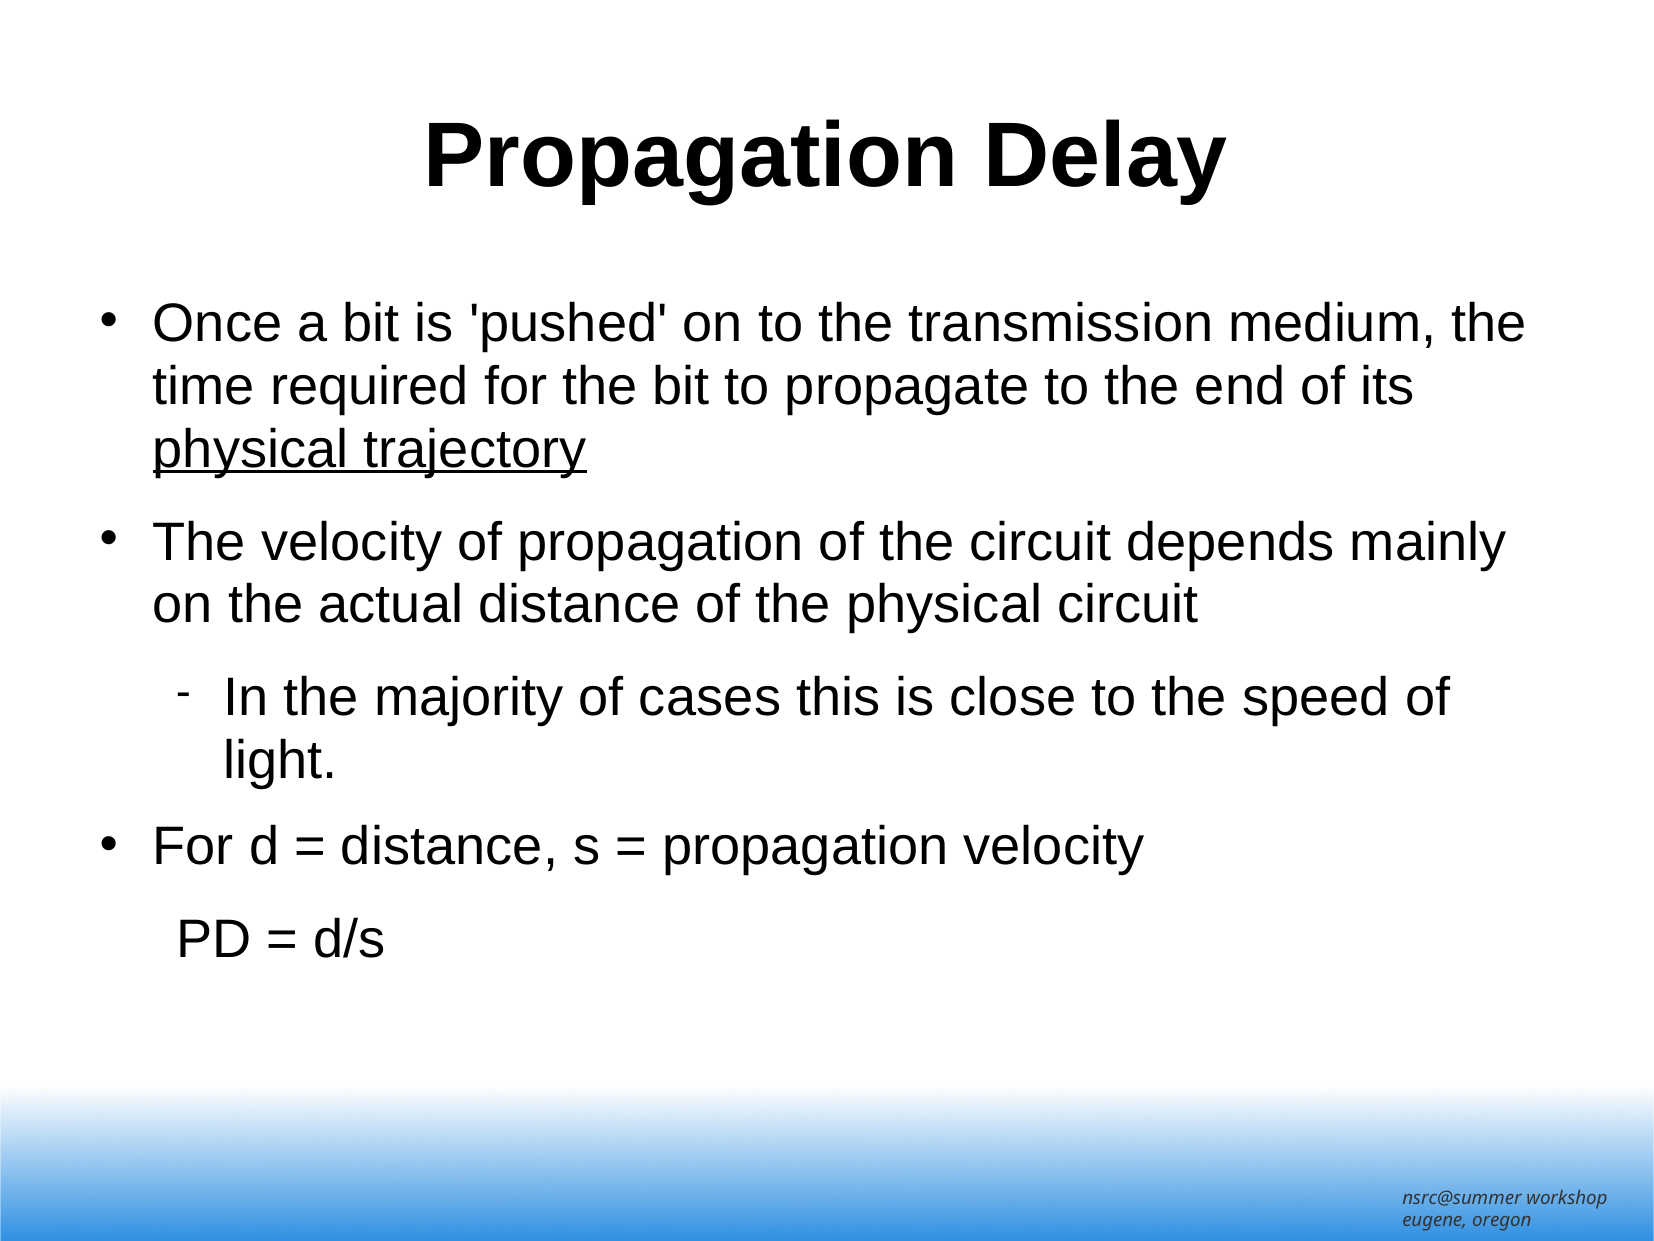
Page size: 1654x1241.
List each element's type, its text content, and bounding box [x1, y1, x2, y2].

title Propagation Delay [82, 49, 1571, 257]
list Once a bit is 'pushed' on to the transmission medium, the time required for the bit to propagate to the end of its physical trajectory The velocity of propagation of the circuit depends mainly on the actual distance of the physical circuit In the majority of cases this is close to the speed of light. For d = distance, s = propagation velocity PD = d/s [82, 290, 1571, 1109]
picture [0, 1083, 1654, 1241]
